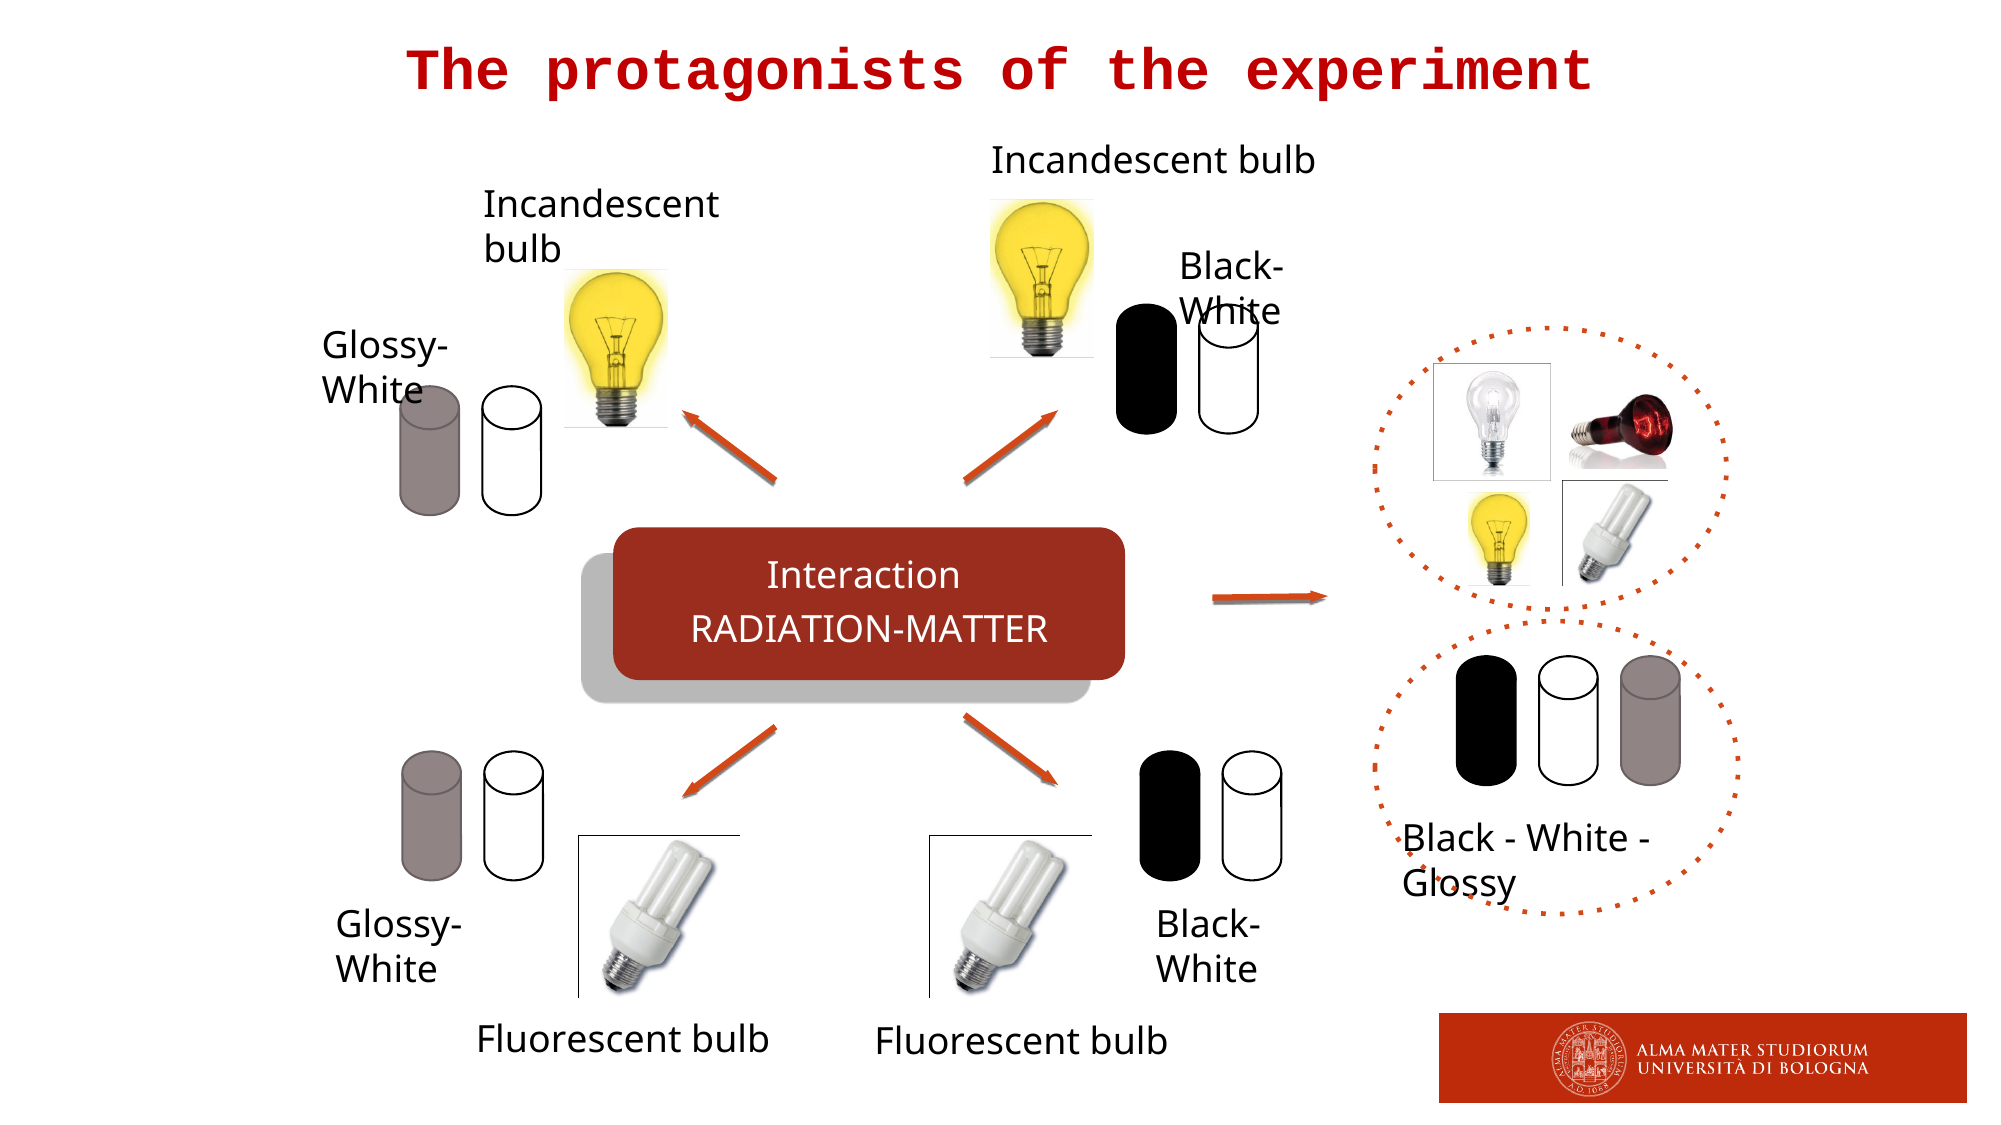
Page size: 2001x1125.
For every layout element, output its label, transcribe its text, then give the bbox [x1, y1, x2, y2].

text_box The protagonists of the experiment [296, 23, 1704, 110]
text_box Black- White [1164, 234, 1399, 296]
text_box [482, 386, 542, 516]
text_box [613, 527, 1126, 681]
text_box [1140, 751, 1200, 881]
text_box [402, 751, 461, 881]
picture [1468, 492, 1530, 586]
picture [1433, 363, 1551, 481]
picture [1562, 480, 1668, 586]
text_box [1539, 656, 1598, 786]
text_box Fluorescent bulb [859, 1009, 1258, 1070]
text_box Black - White - Glossy [1386, 806, 1751, 868]
text_box [1253, 314, 1258, 322]
picture [990, 199, 1094, 358]
text_box Incandescent bulb [468, 172, 784, 279]
text_box Glossy- White [306, 313, 542, 375]
picture [578, 835, 740, 998]
text_box [1117, 304, 1176, 434]
picture [564, 269, 668, 428]
text_box Fluorescent bulb [460, 1007, 860, 1068]
text_box [484, 751, 544, 881]
text_box Incandescent bulb [976, 128, 1411, 190]
text_box [1457, 656, 1516, 786]
text_box Black- White [1140, 892, 1376, 953]
text_box [1222, 751, 1282, 881]
text_box [1199, 304, 1258, 434]
text_box Interaction RADIATION-MATTER [621, 535, 1118, 673]
text_box Glossy- White [320, 892, 555, 953]
picture [1562, 390, 1680, 469]
text_box [1621, 656, 1680, 786]
text_box [400, 386, 460, 516]
picture [929, 835, 1092, 998]
